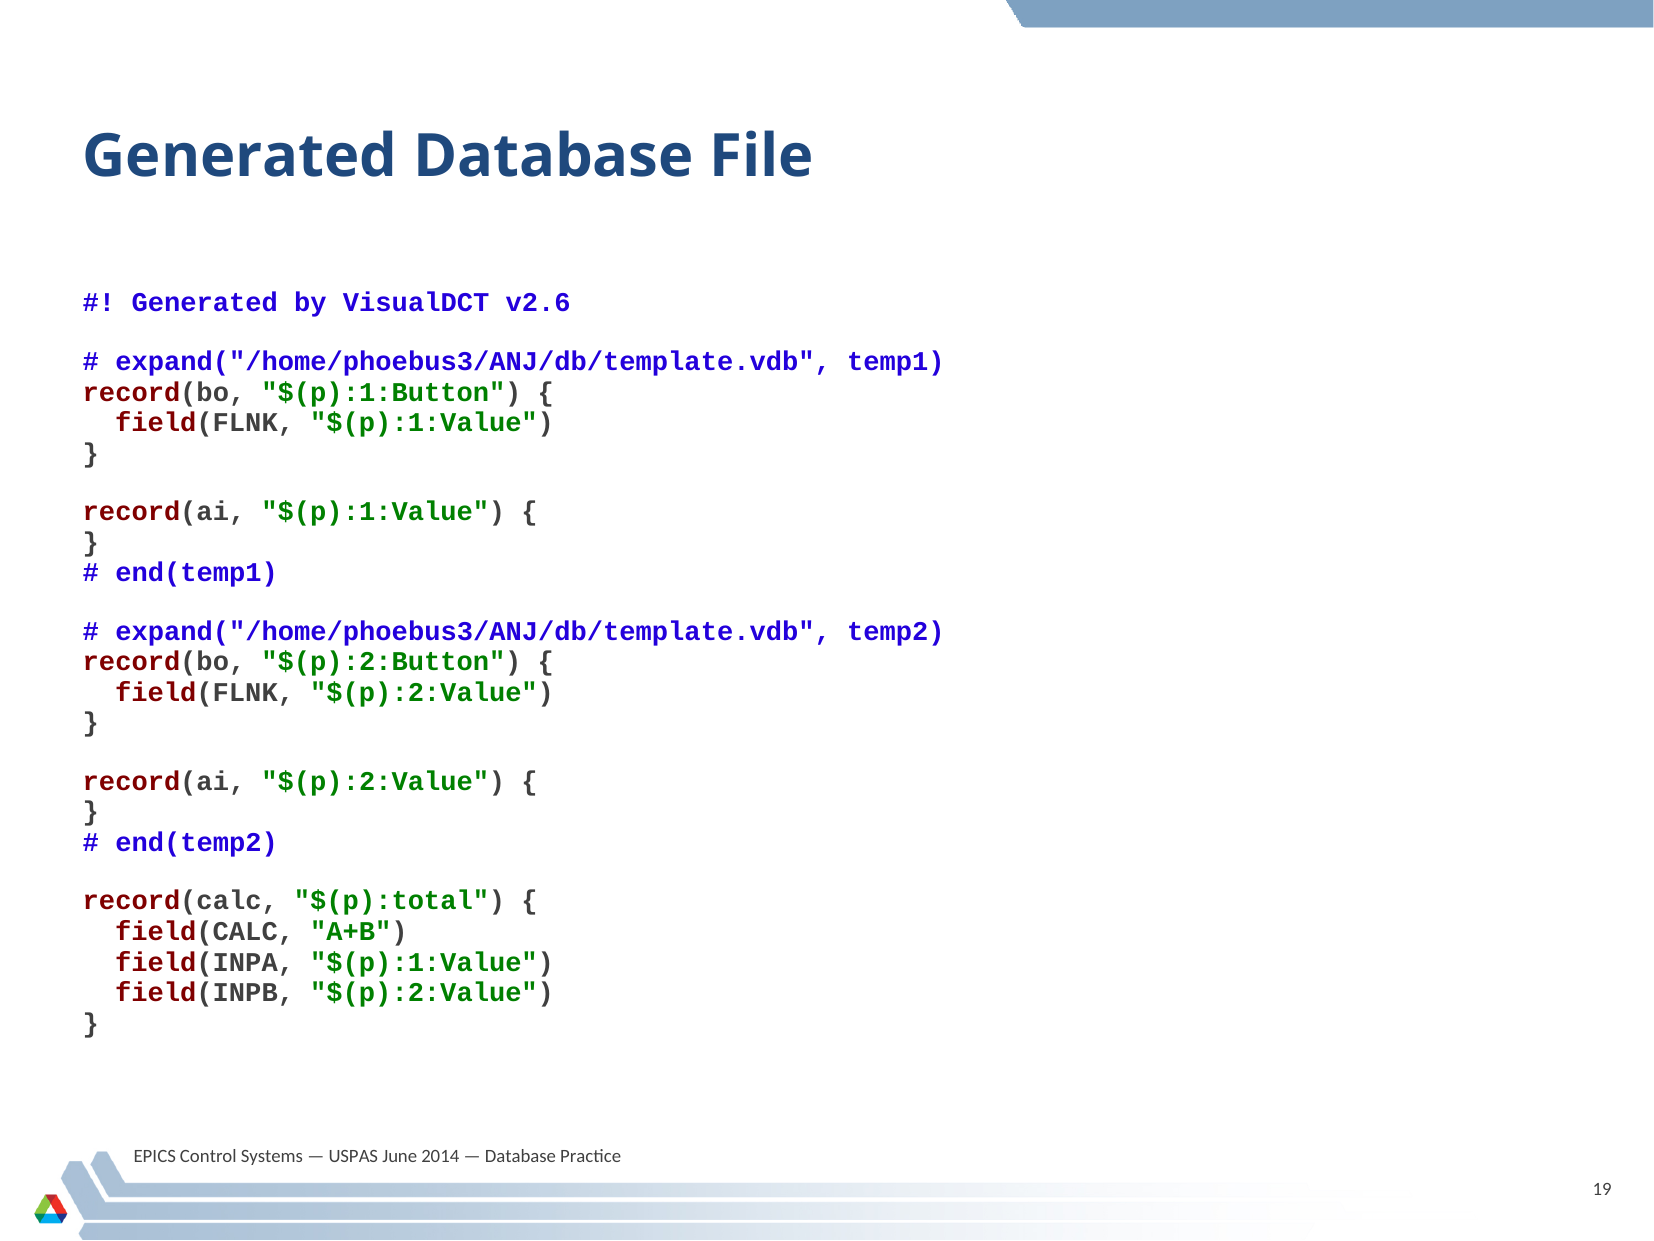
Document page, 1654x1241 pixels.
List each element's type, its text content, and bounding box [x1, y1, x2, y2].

picture [0, 0, 1654, 29]
list #! Generated by VisualDCT v2.6 # expand("/home/phoebus3/ANJ/db/template.vdb", temp1) record(bo, "$(p):1:Button") { field(FLNK, "$(p):1:Value") } record(ai, "$(p):1:Value") { } # end(temp1) # expand("/home/phoebus3/ANJ/db/template.vdb", temp2) record(bo, "$(p):2:Button") { field(FLNK, "$(p):2:Value") } record(ai, "$(p):2:Value") { } # end(temp2) record(calc, "$(p):total") { field(CALC, "A+B") field(INPA, "$(p):1:Value") field(INPB, "$(p):2:Value") } [82, 289, 1571, 1108]
title Generated Database File [82, 49, 1571, 257]
picture [0, 1143, 1654, 1240]
